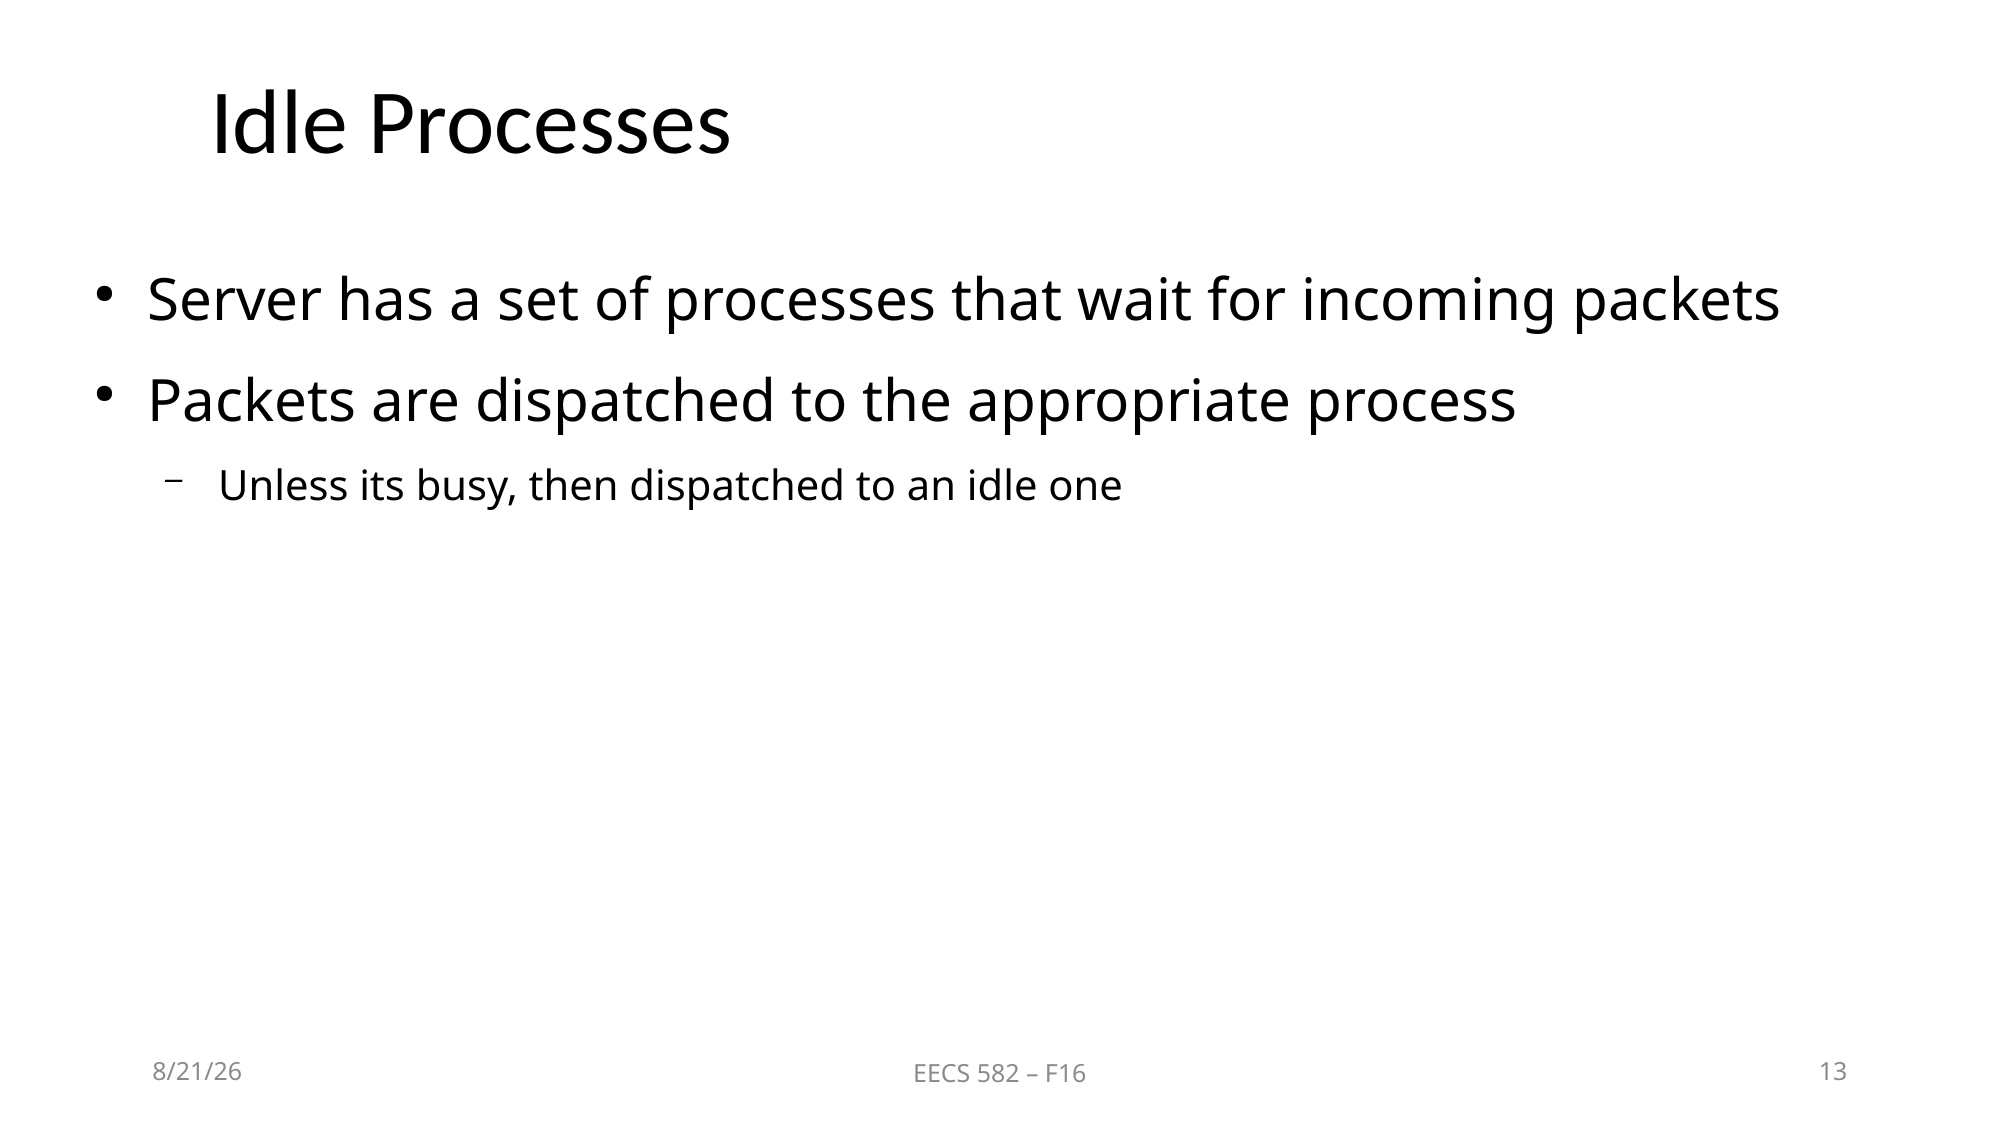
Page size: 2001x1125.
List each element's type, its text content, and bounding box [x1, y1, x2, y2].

title Idle Processes [210, 0, 1710, 263]
list Server has a set of processes that wait for incoming packets Packets are dispatched to the appropriate process Unless its busy, then dispatched to an idle one [76, 263, 1846, 916]
